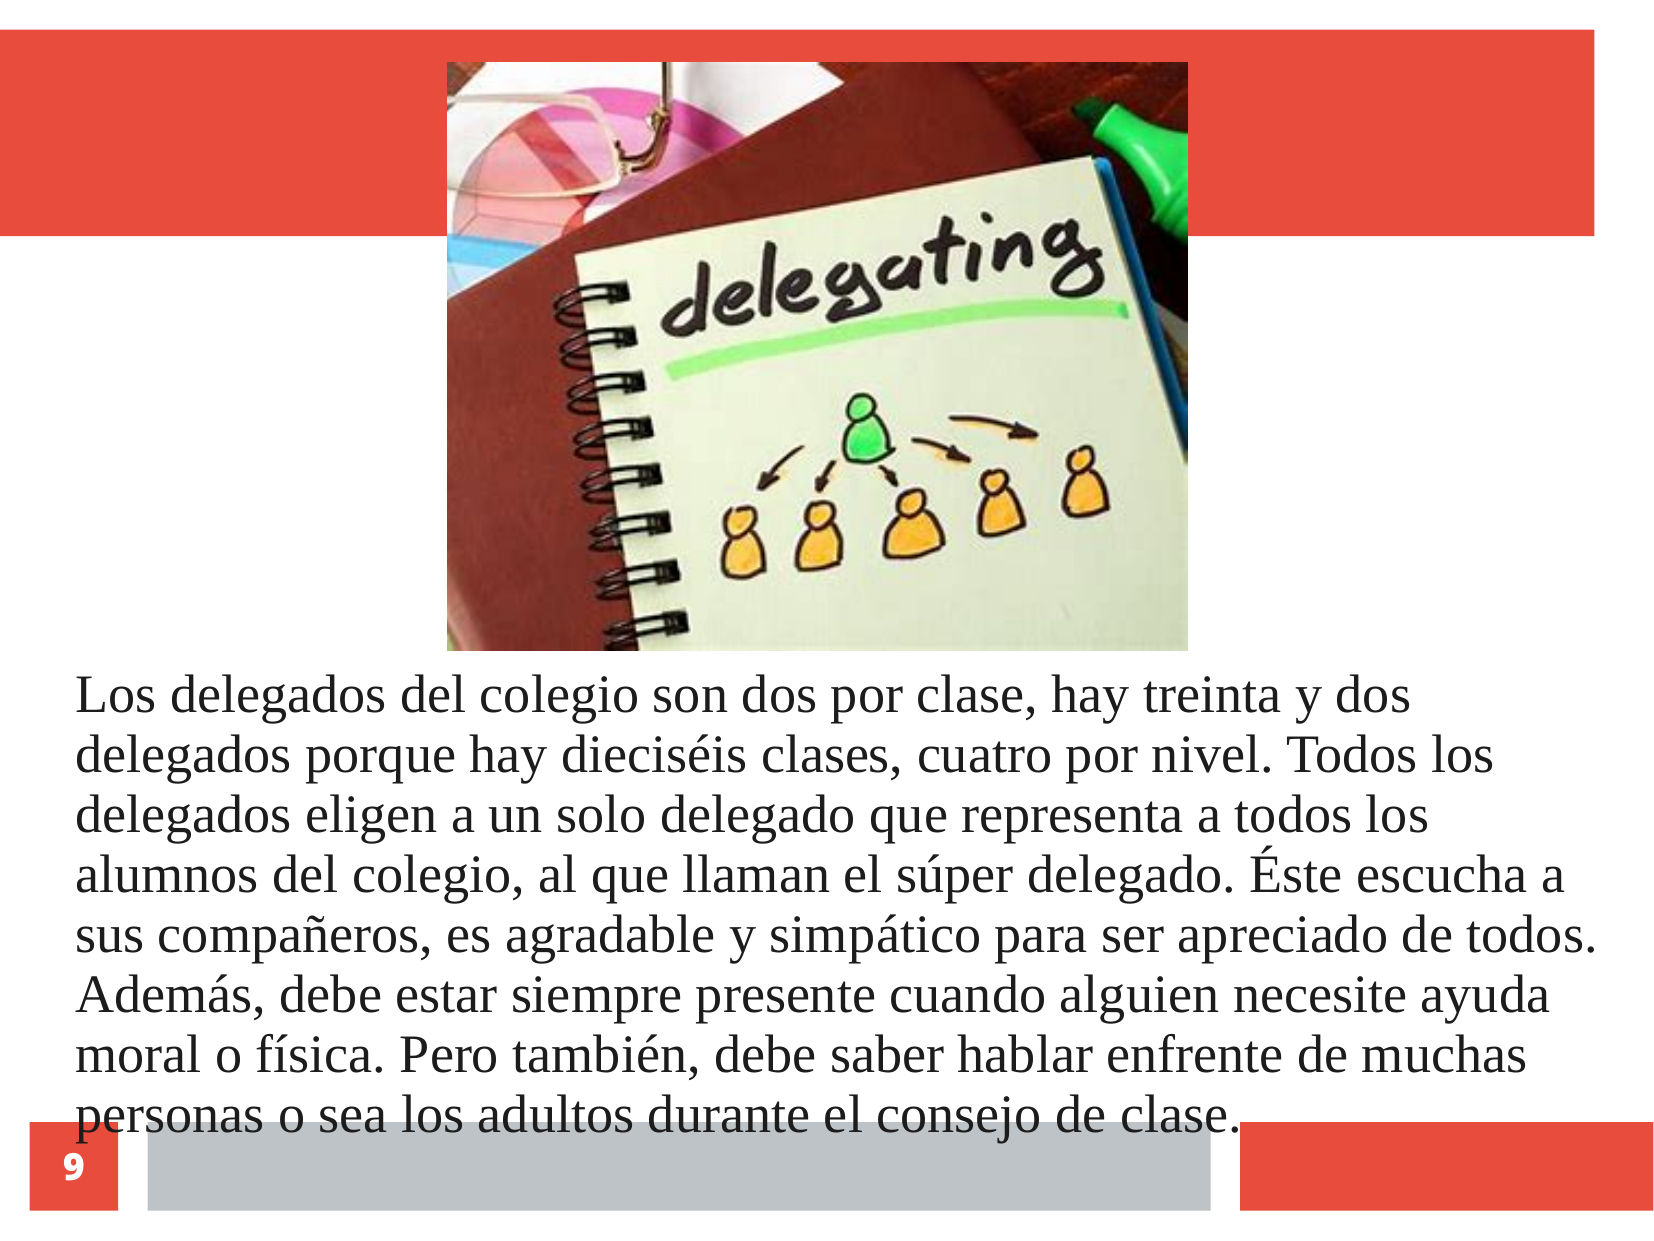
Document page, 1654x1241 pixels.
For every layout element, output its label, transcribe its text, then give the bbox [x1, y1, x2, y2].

picture [447, 62, 1188, 651]
subtitle Los delegados del colegio son dos por clase, hay treinta y dos delegados porque hay dieciséis clases, cuatro por nivel. Todos los delegados eligen a un solo delegado que representa a todos los alumnos del colegio, al que llaman el súper delegado. Éste escucha a sus compañeros, es agradable y simpático para ser apreciado de todos. Además, debe estar siempre presente cuando alguien necesite ayuda moral o física. Pero también, debe saber hablar enfrente de muchas personas o sea los adultos durante el consejo de clase. [75, 664, 1616, 1241]
